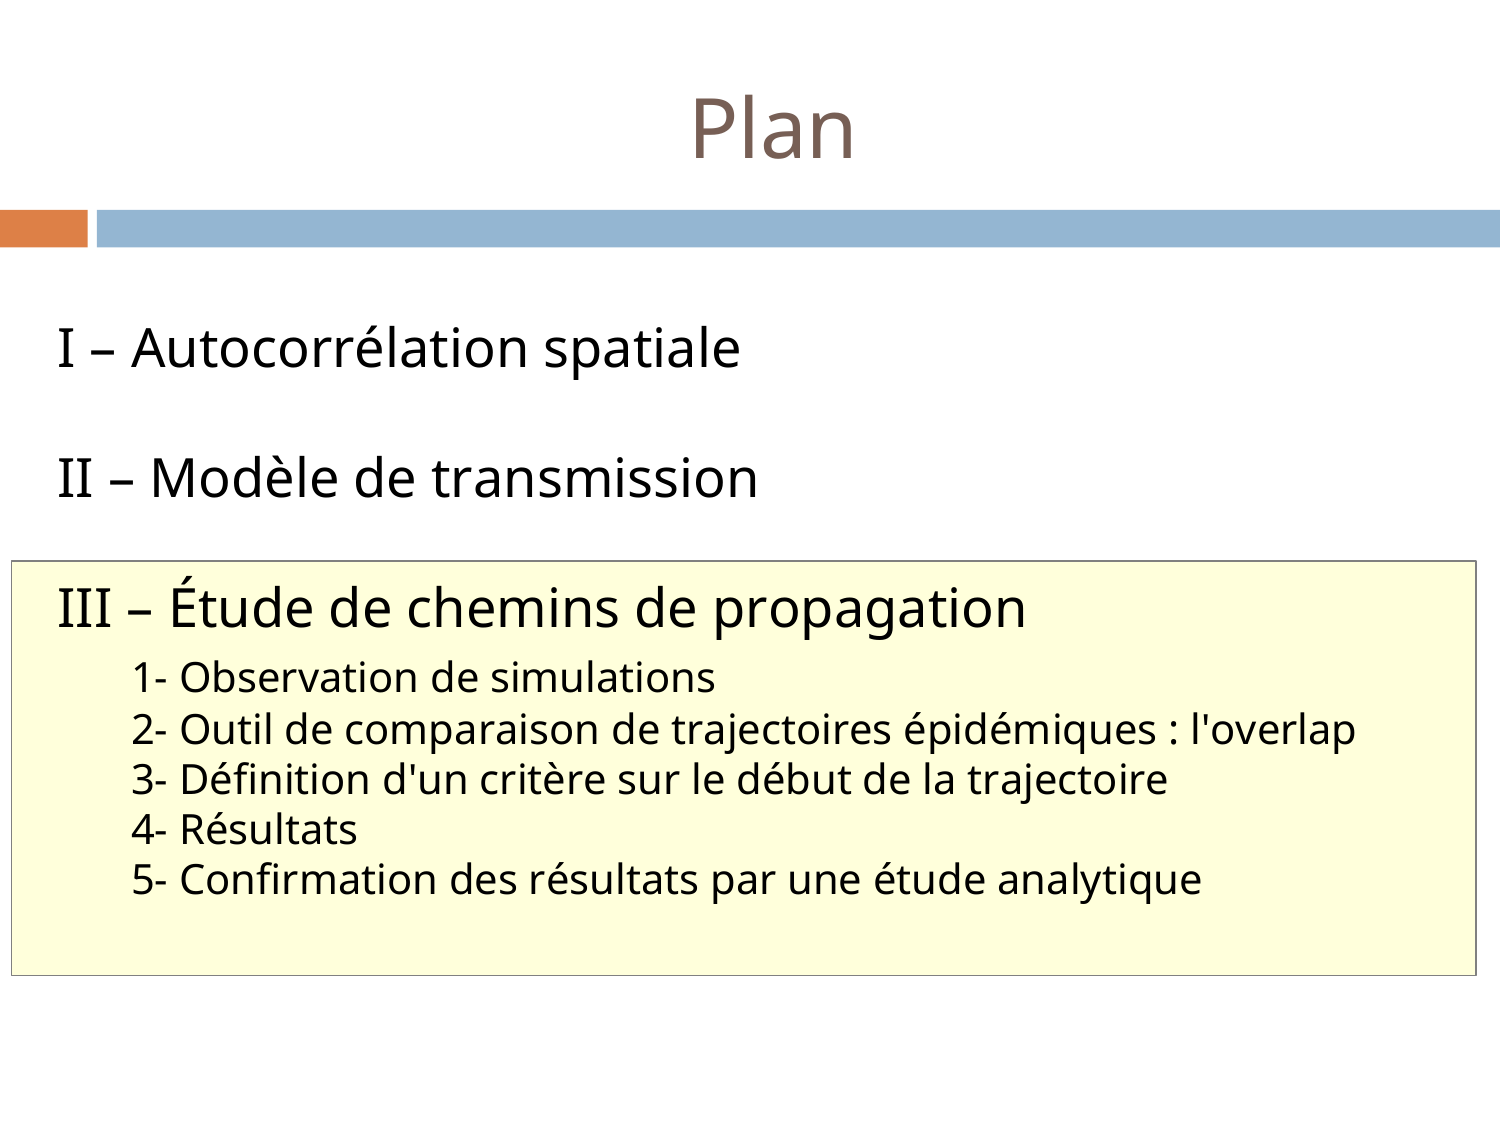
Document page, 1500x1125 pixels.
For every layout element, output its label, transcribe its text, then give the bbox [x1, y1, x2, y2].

text_box I – Autocorrélation spatiale II – Modèle de transmission III – Étude de chemins de propagation 1- Observation de simulations 2- Outil de comparaison de trajectoires épidémiques : l'overlap 3- Définition d'un critère sur le début de la trajectoire 4- Résultats 5- Confirmation des résultats par une étude analytique [42, 305, 1466, 976]
text_box Plan [0, 30, 1500, 219]
text_box [1466, 561, 1477, 976]
text_box [11, 561, 42, 976]
